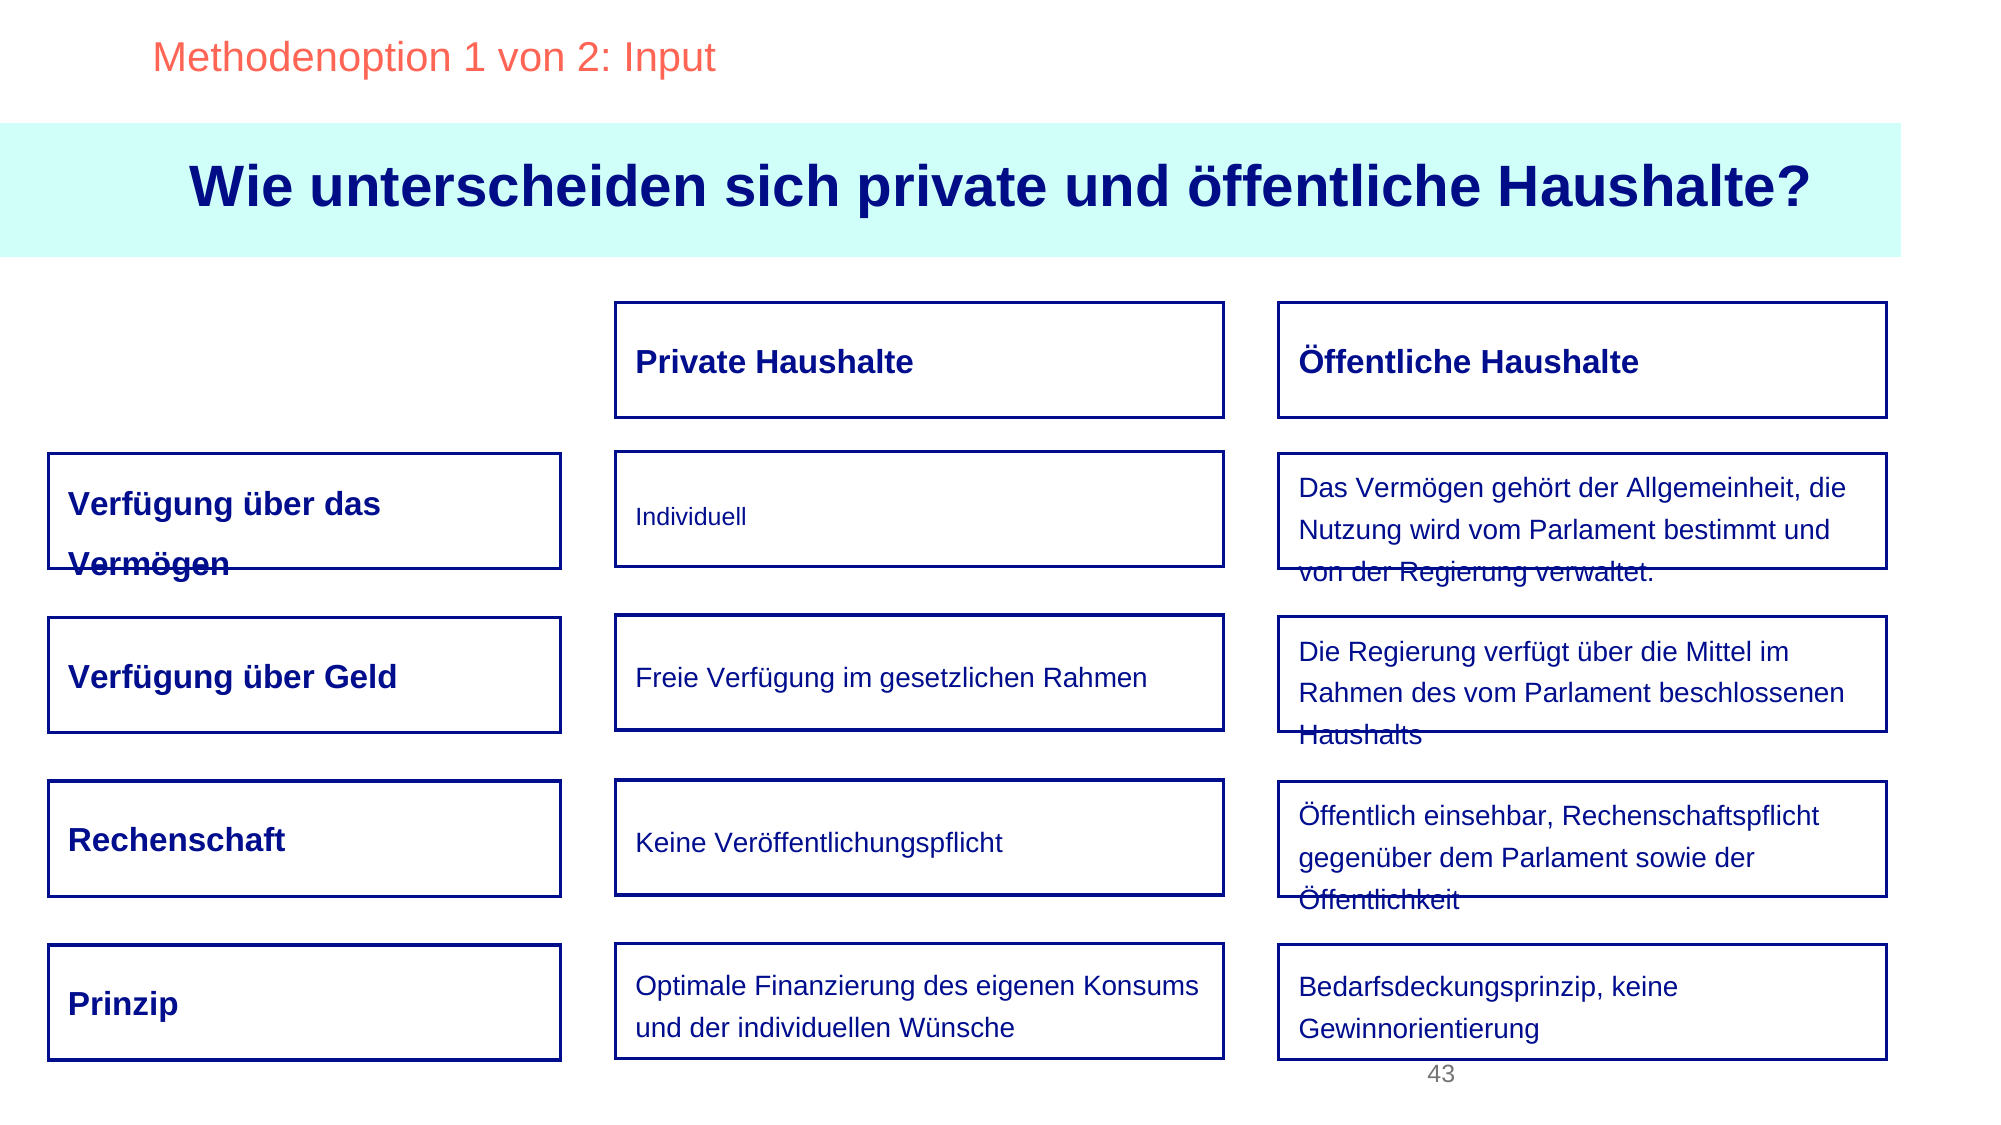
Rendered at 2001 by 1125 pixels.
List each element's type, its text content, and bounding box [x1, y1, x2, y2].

text_box Verfügung über Geld [48, 617, 560, 732]
text_box Private Haushalte [616, 303, 1223, 418]
text_box [0, 123, 1901, 257]
text_box Keine Veröffentlichungspflicht [616, 780, 1223, 895]
text_box Rechenschaft [48, 781, 560, 896]
text_box Prinzip [48, 945, 560, 1060]
text_box Bedarfsdeckungsprinzip, keine Gewinnorientierung [1279, 945, 1886, 1060]
text_box Die Regierung verfügt über die Mittel im Rahmen des vom Parlament beschlossenen Haushalts [1279, 617, 1886, 732]
text_box Methodenoption 1 von 2: Input [137, 27, 1383, 107]
text_box 43 [1412, 1060, 1863, 1103]
text_box Öffentliche Haushalte [1279, 303, 1886, 418]
text_box Freie Verfügung im gesetzlichen Rahmen [616, 615, 1223, 730]
text_box Optimale Finanzierung des eigenen Konsums und der individuellen Wünsche [616, 943, 1223, 1058]
list Wie unterscheiden sich private und öffentliche Haushalte? [137, 129, 1953, 258]
text_box Das Vermögen gehört der Allgemeinheit, die Nutzung wird vom Parlament bestimmt und von der Regierung verwaltet. [1279, 453, 1886, 568]
text_box Individuell [616, 452, 1223, 567]
text_box Öffentlich einsehbar, Rechenschaftspflicht gegenüber dem Parlament sowie der Öffentlichkeit [1279, 782, 1886, 897]
text_box Verfügung über das Vermögen [48, 453, 560, 568]
